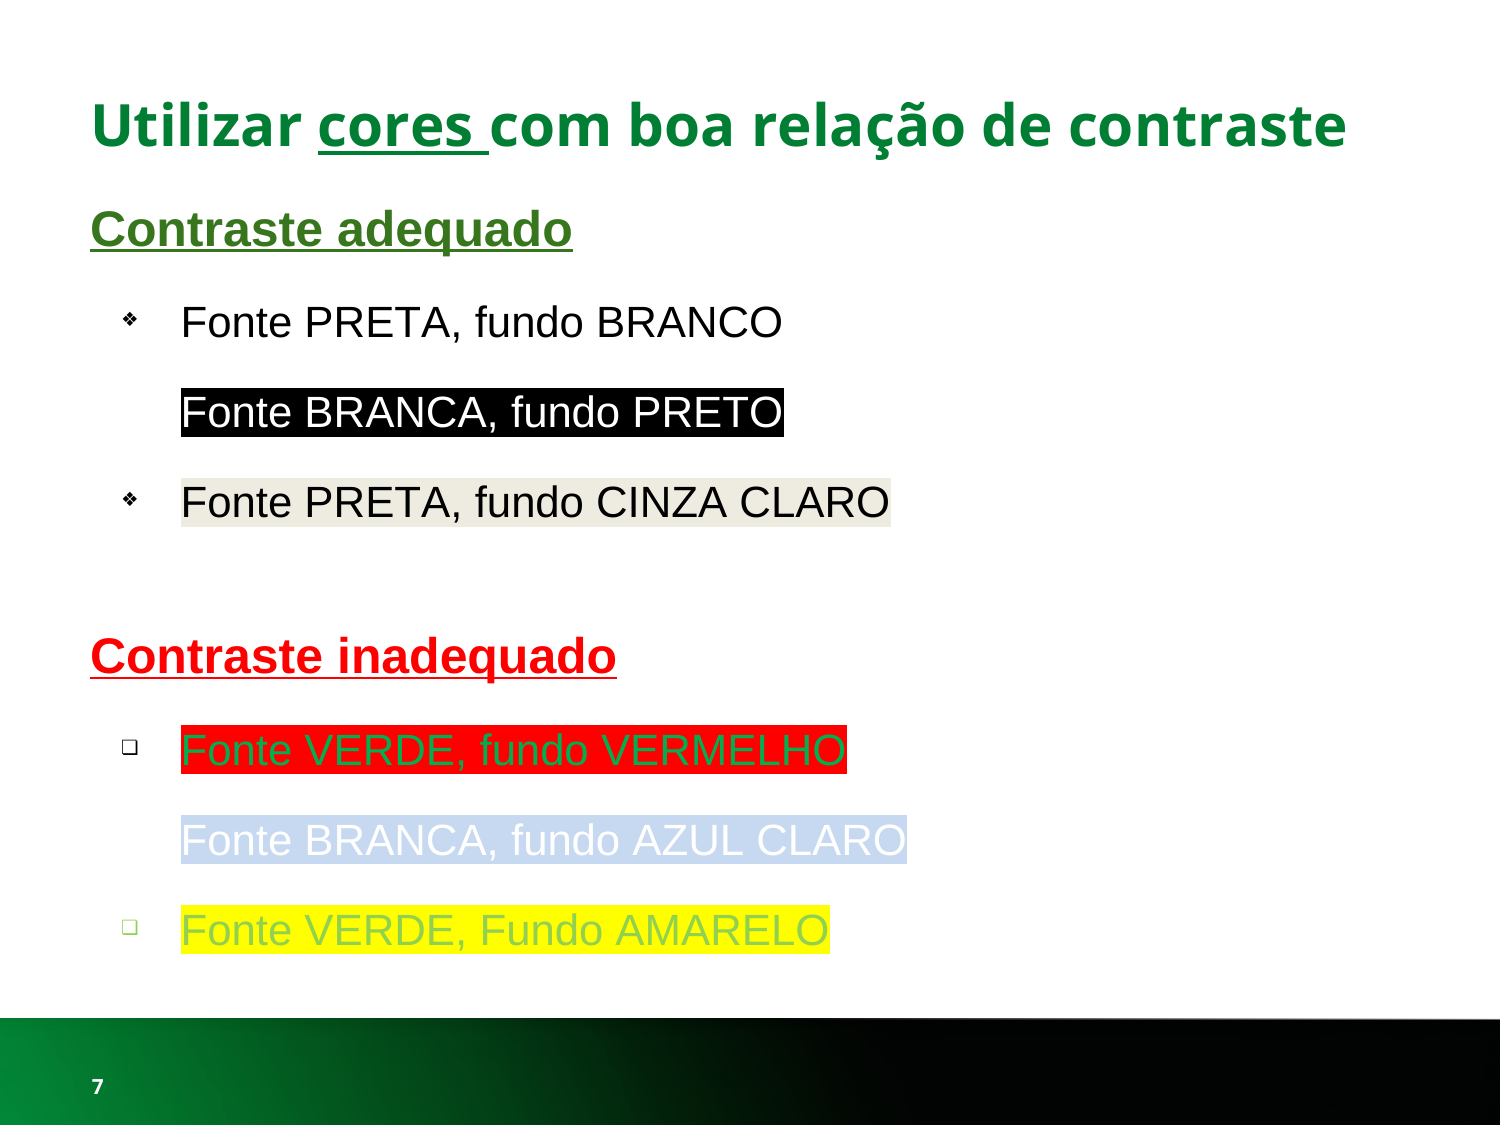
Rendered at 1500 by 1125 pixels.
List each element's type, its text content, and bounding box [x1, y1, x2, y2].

title Utilizar cores com boa relação de contraste [75, 23, 1426, 188]
list Contraste adequado Fonte PRETA, fundo BRANCO Fonte BRANCA, fundo PRETO Fonte PRETA, fundo CINZA CLARO Contraste inadequado Fonte VERDE, fundo VERMELHO Fonte BRANCA, fundo AZUL CLARO Fonte VERDE, Fundo AMARELO [75, 188, 1426, 1005]
picture [0, 1018, 1500, 1125]
